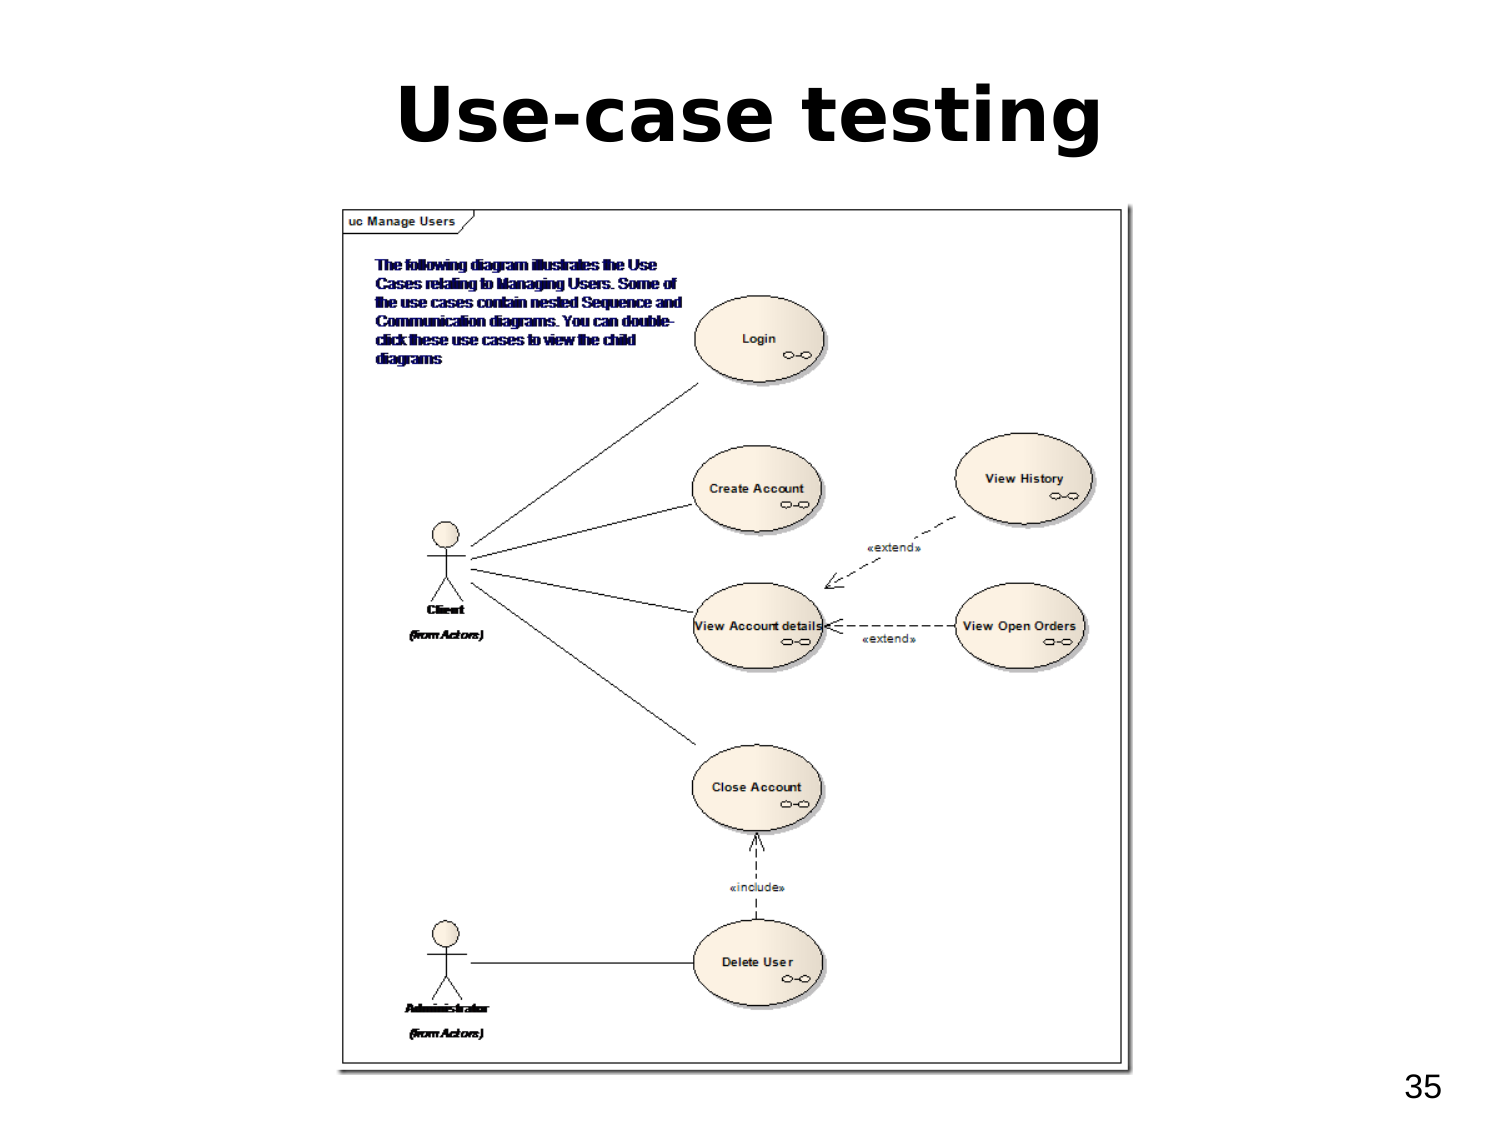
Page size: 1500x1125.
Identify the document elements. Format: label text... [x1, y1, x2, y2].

picture [299, 203, 1171, 1075]
title Use-case testing [75, 44, 1425, 177]
